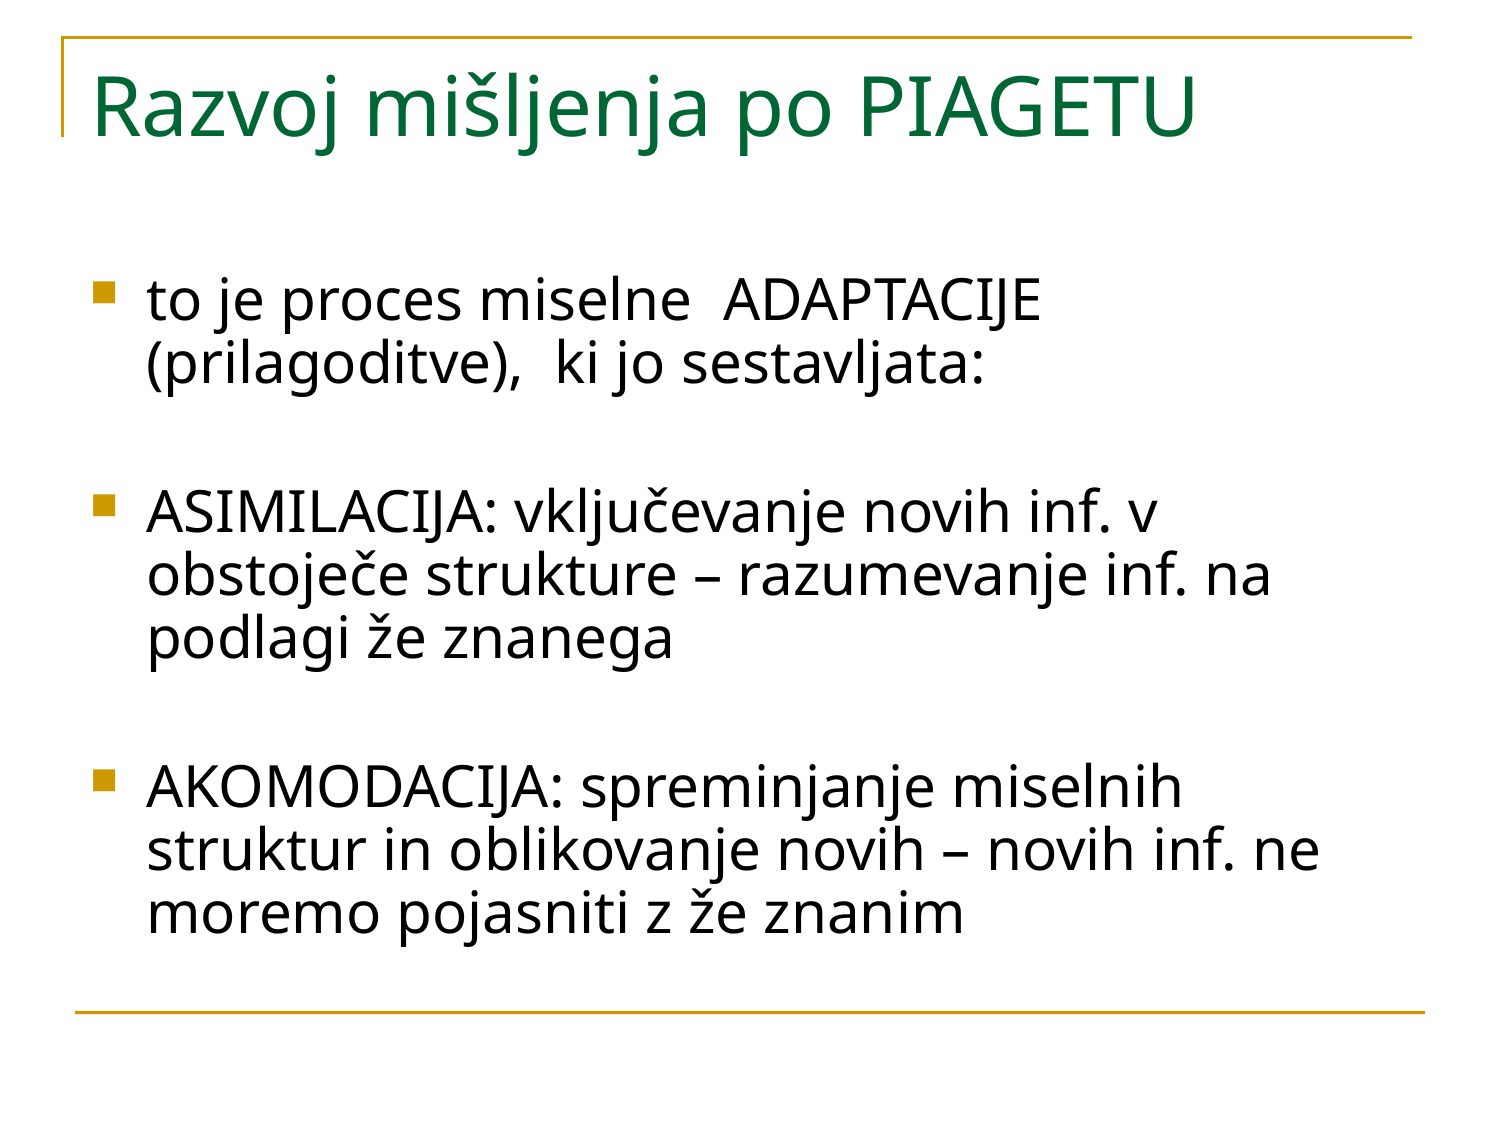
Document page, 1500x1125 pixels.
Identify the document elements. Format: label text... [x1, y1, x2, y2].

list to je proces miselne ADAPTACIJE (prilagoditve), ki jo sestavljata: ASIMILACIJA: vključevanje novih inf. v obstoječe strukture – razumevanje inf. na podlagi že znanega AKOMODACIJA: spreminjanje miselnih struktur in oblikovanje novih – novih inf. ne moremo pojasniti z že znanim [75, 262, 1425, 1006]
title Razvoj mišljenja po PIAGETU [75, 45, 1425, 233]
